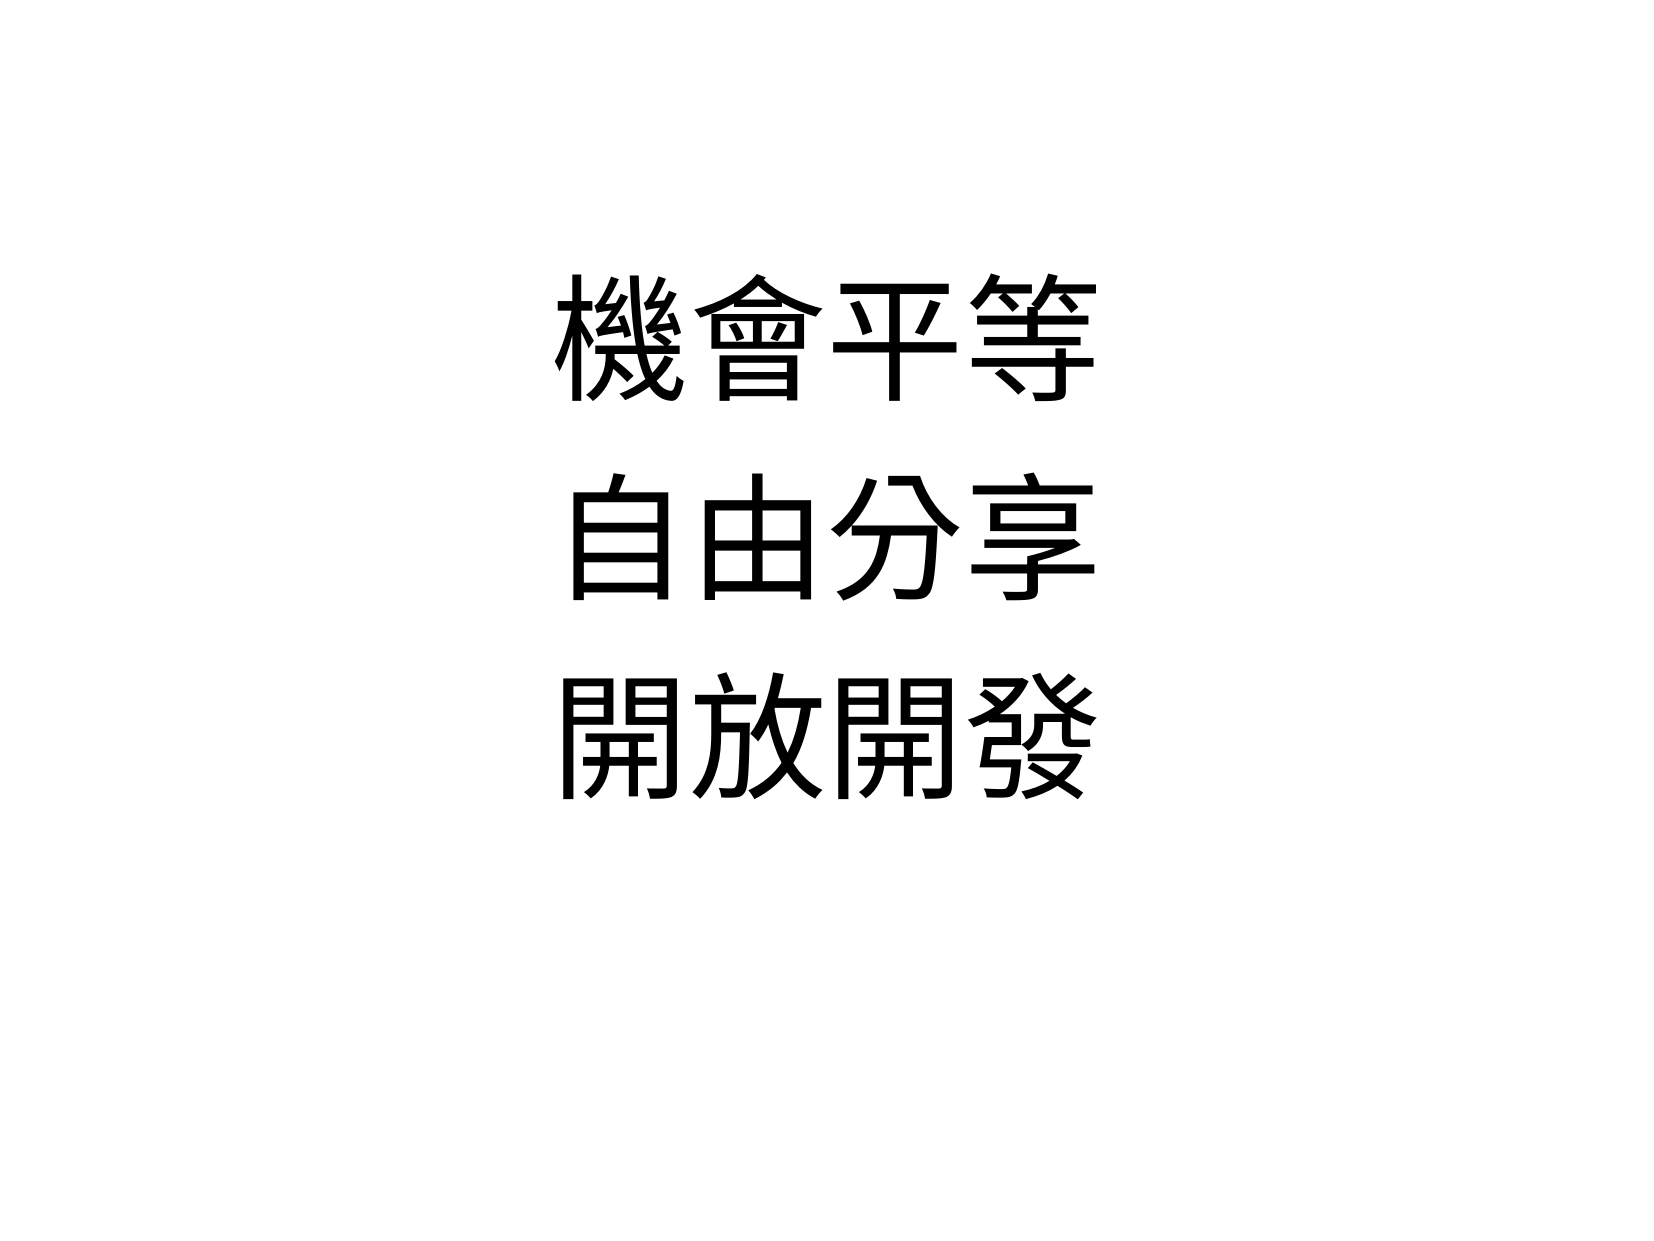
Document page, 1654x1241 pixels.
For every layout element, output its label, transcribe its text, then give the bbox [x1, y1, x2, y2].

subtitle 機會平等 自由分享 開放開發 [82, 49, 1571, 1010]
